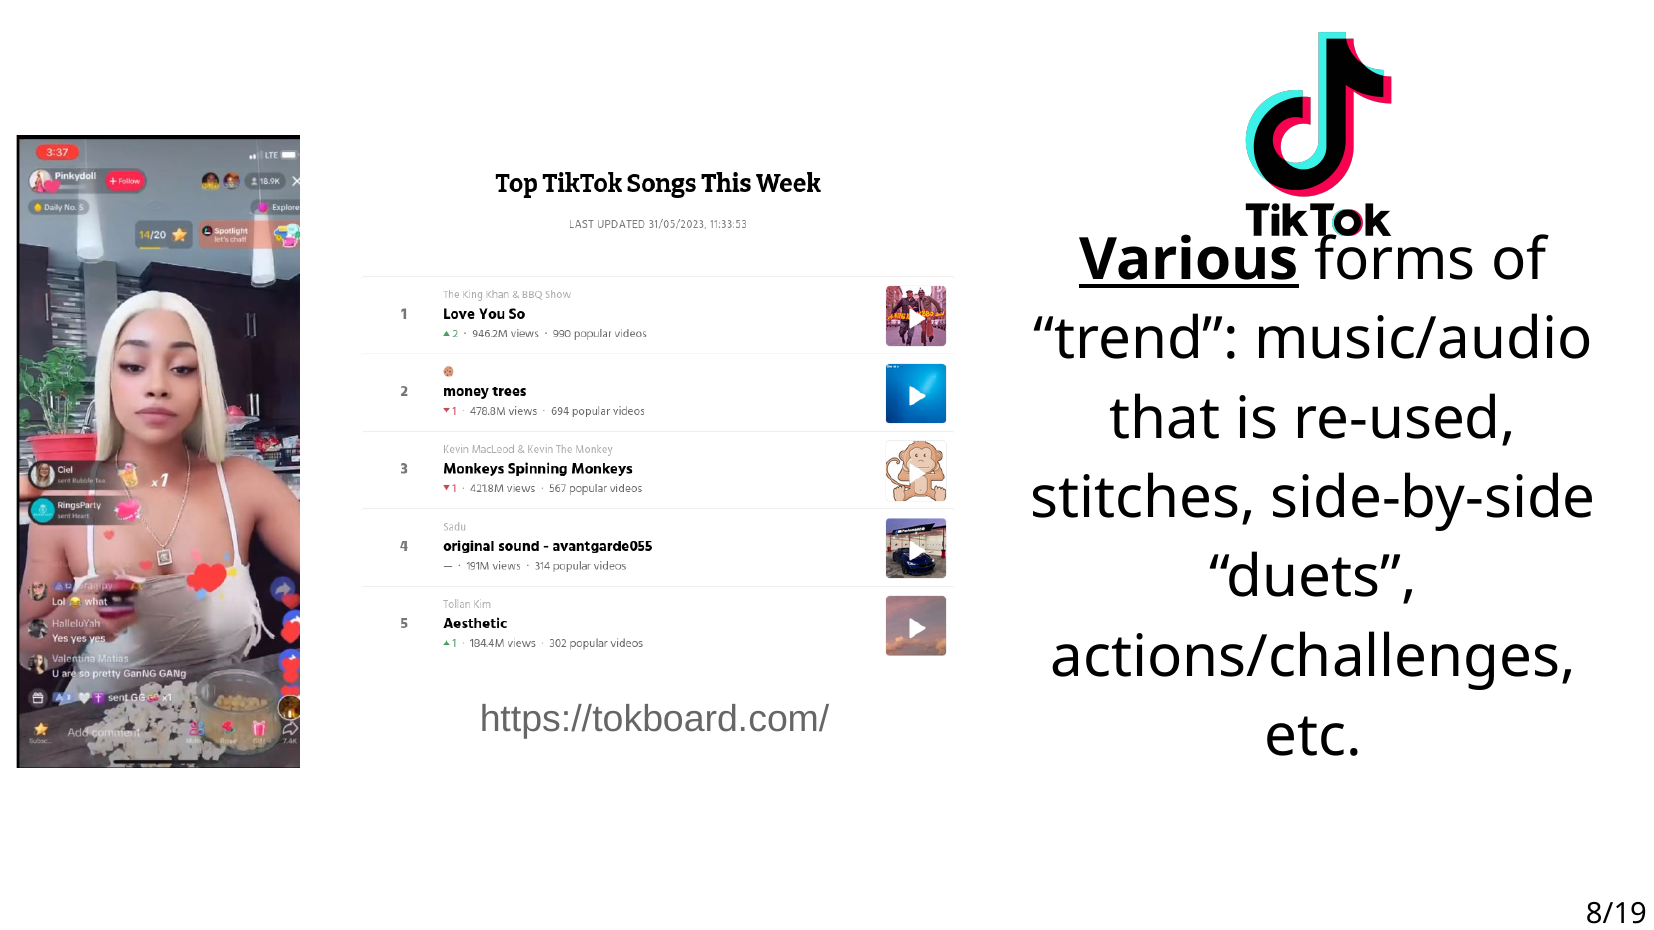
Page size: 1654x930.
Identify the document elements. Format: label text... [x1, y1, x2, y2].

title Various forms of “trend”: music/audio that is re-used, stitches, side-by-side “duets”, actions/challenges, etc. [1020, 190, 1606, 800]
picture [351, 149, 976, 661]
text_box https://tokboard.com/ [465, 690, 845, 747]
picture [1222, 30, 1398, 238]
picture [16, 134, 301, 768]
